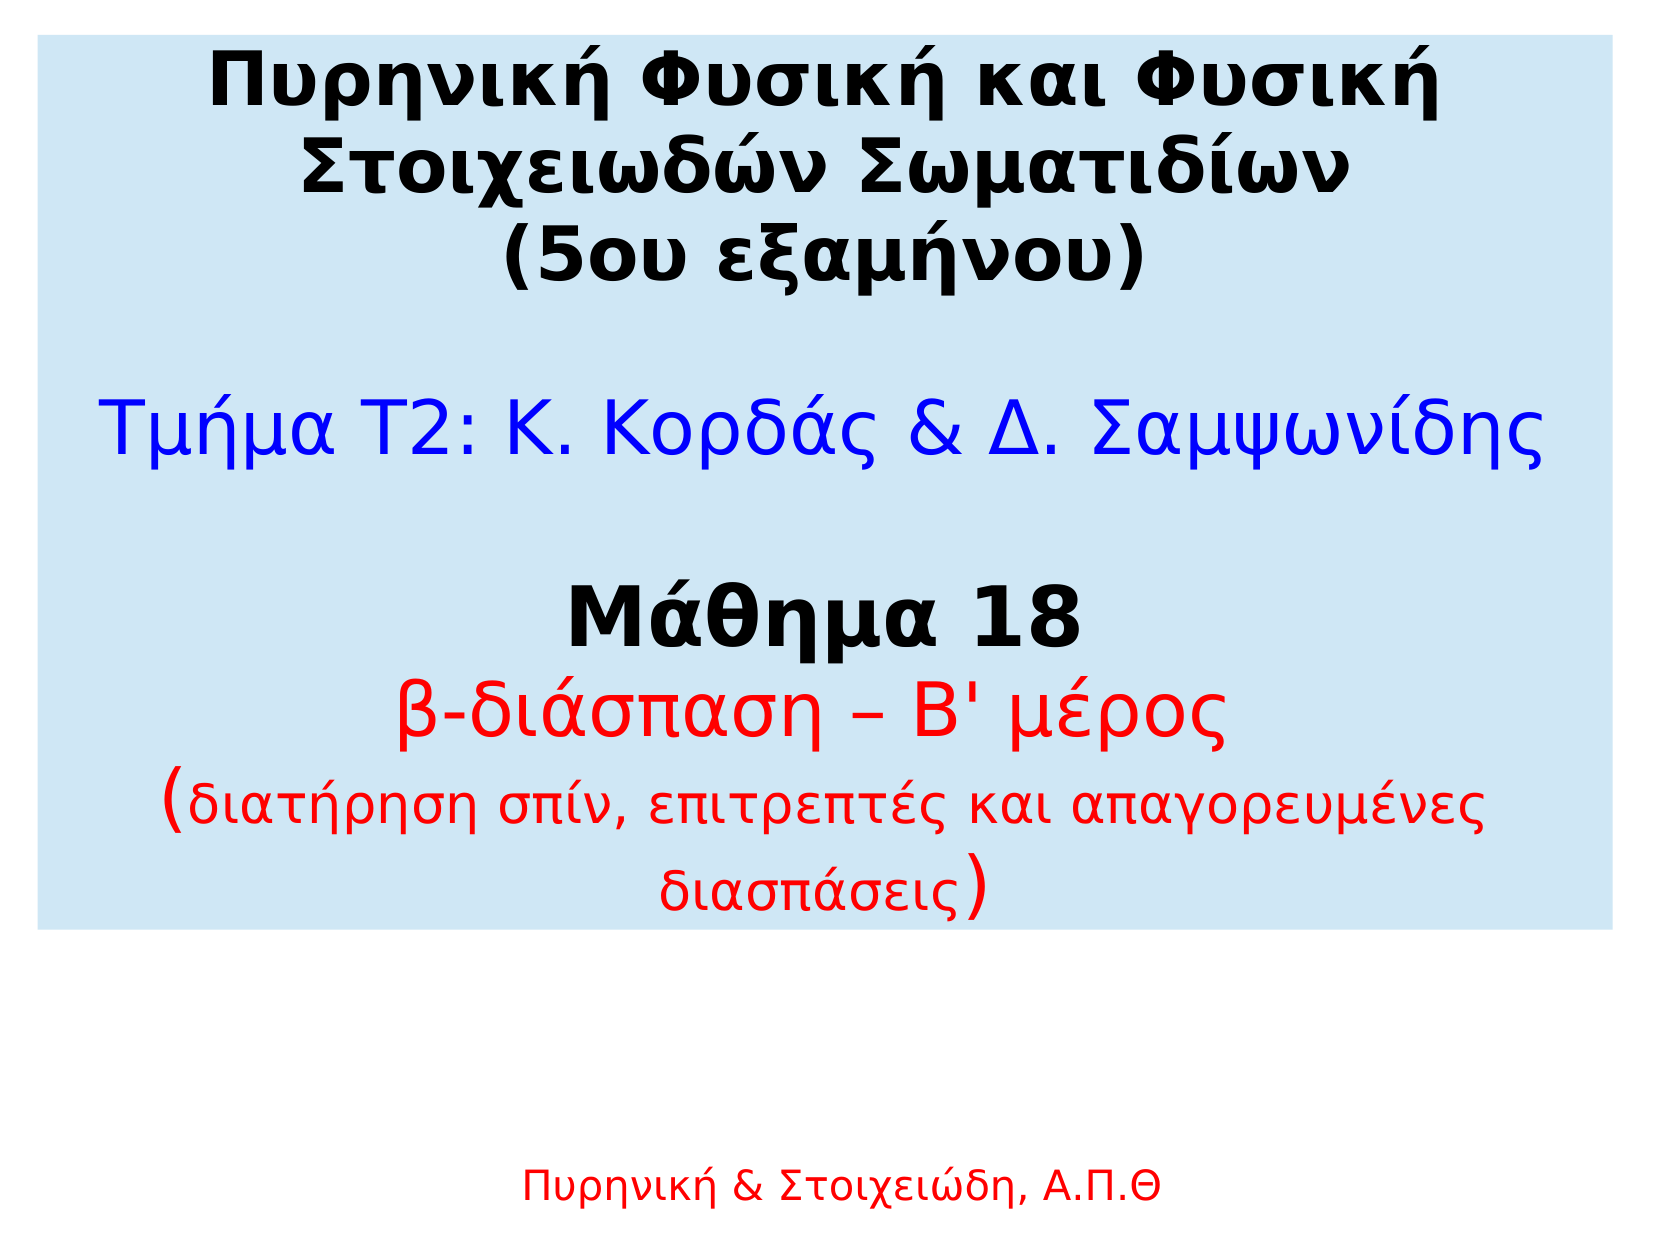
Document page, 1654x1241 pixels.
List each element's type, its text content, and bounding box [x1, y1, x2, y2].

text_box Πυρηνική & Στοιχειώδη, Α.Π.Θ [506, 1154, 1185, 1219]
title Πυρηνική Φυσική και Φυσική Στοιχειωδών Σωματιδίων (5ου εξαμήνου) Τμήμα T2: Κ. Κορδάς & Δ. Σαμψωνίδης Μάθημα 18 β-διάσπαση – B' μέρος (διατήρηση σπίν, επιτρεπτές και απαγορευμένες διασπάσεις) [37, 34, 1613, 930]
